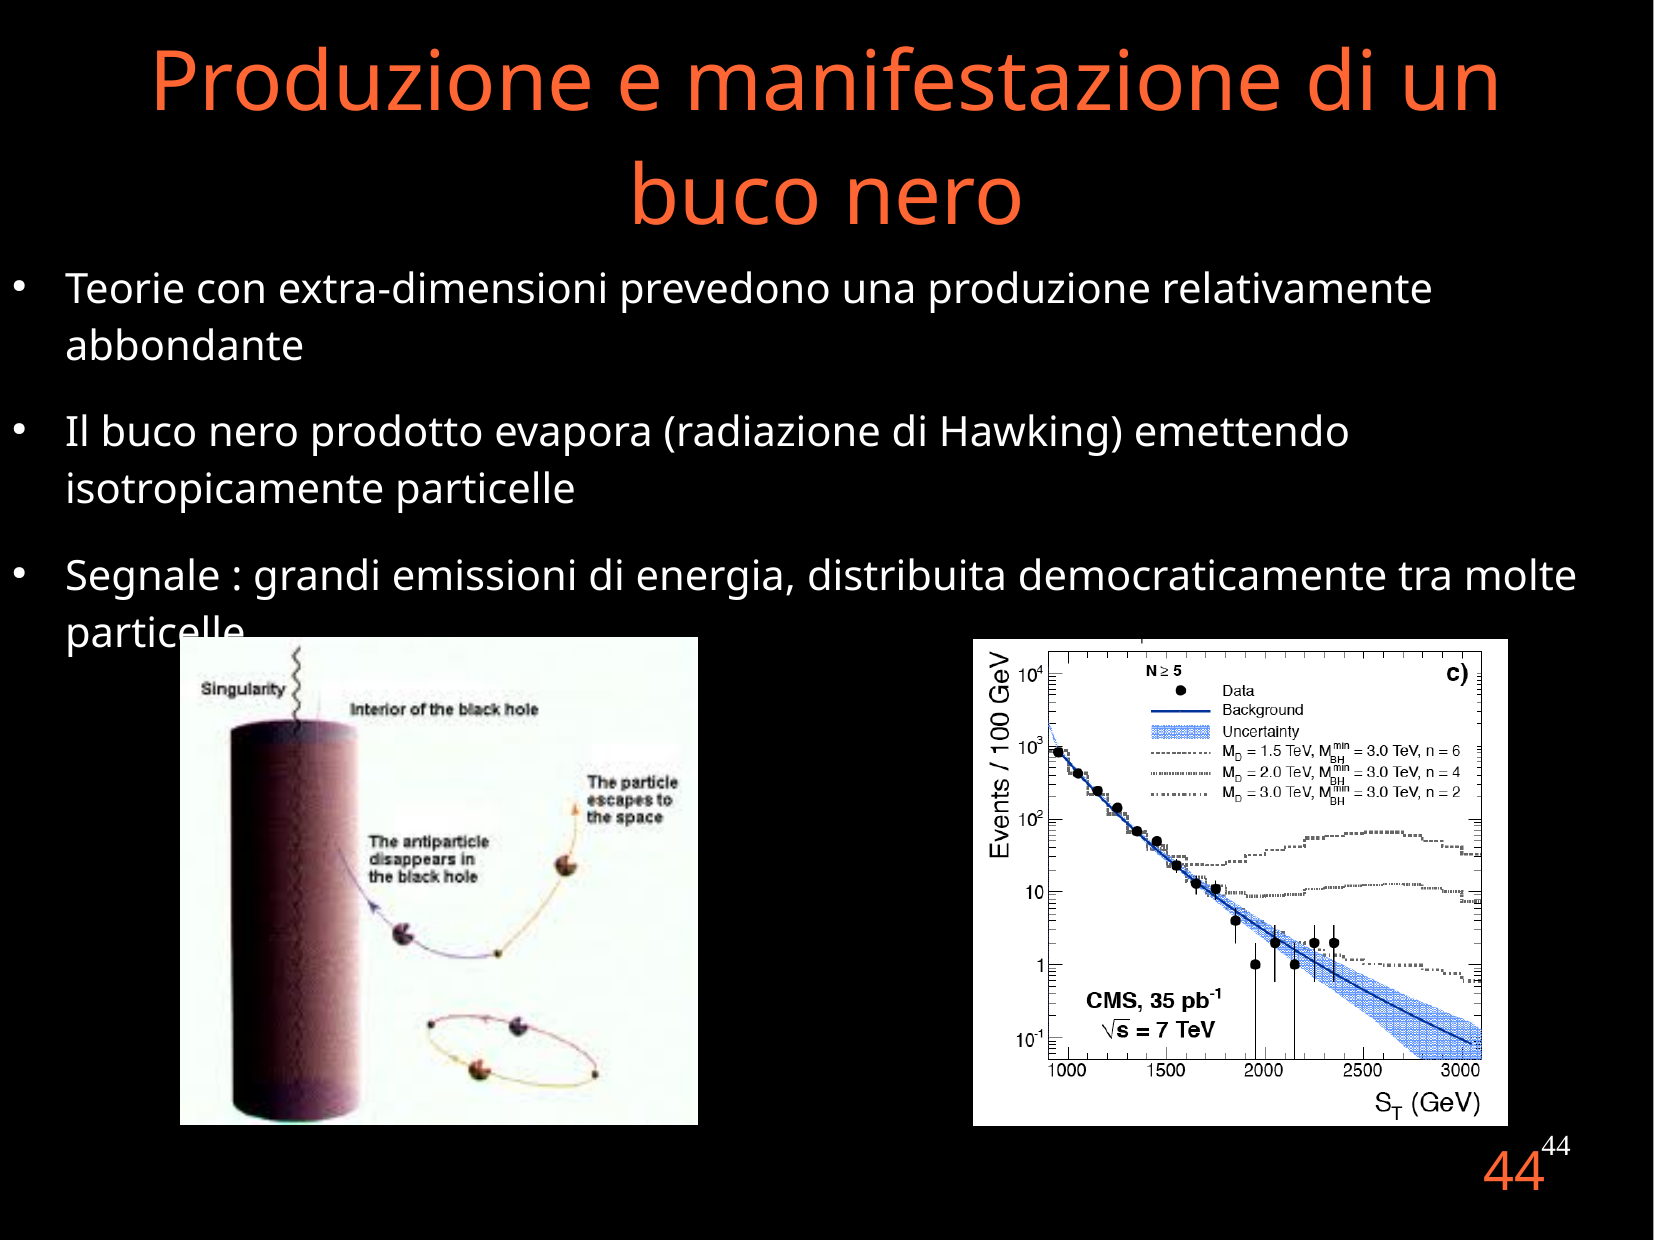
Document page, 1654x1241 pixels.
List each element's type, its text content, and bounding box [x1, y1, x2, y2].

picture [973, 639, 1508, 1126]
title Produzione e manifestazione di un buco nero [82, 29, 1571, 241]
list Teorie con extra-dimensioni prevedono una produzione relativamente abbondante Il buco nero prodotto evapora (radiazione di Hawking) emettendo isotropicamente particelle Segnale : grandi emissioni di energia, distribuita democraticamente tra molte particelle [0, 258, 1636, 971]
picture [180, 637, 698, 1126]
